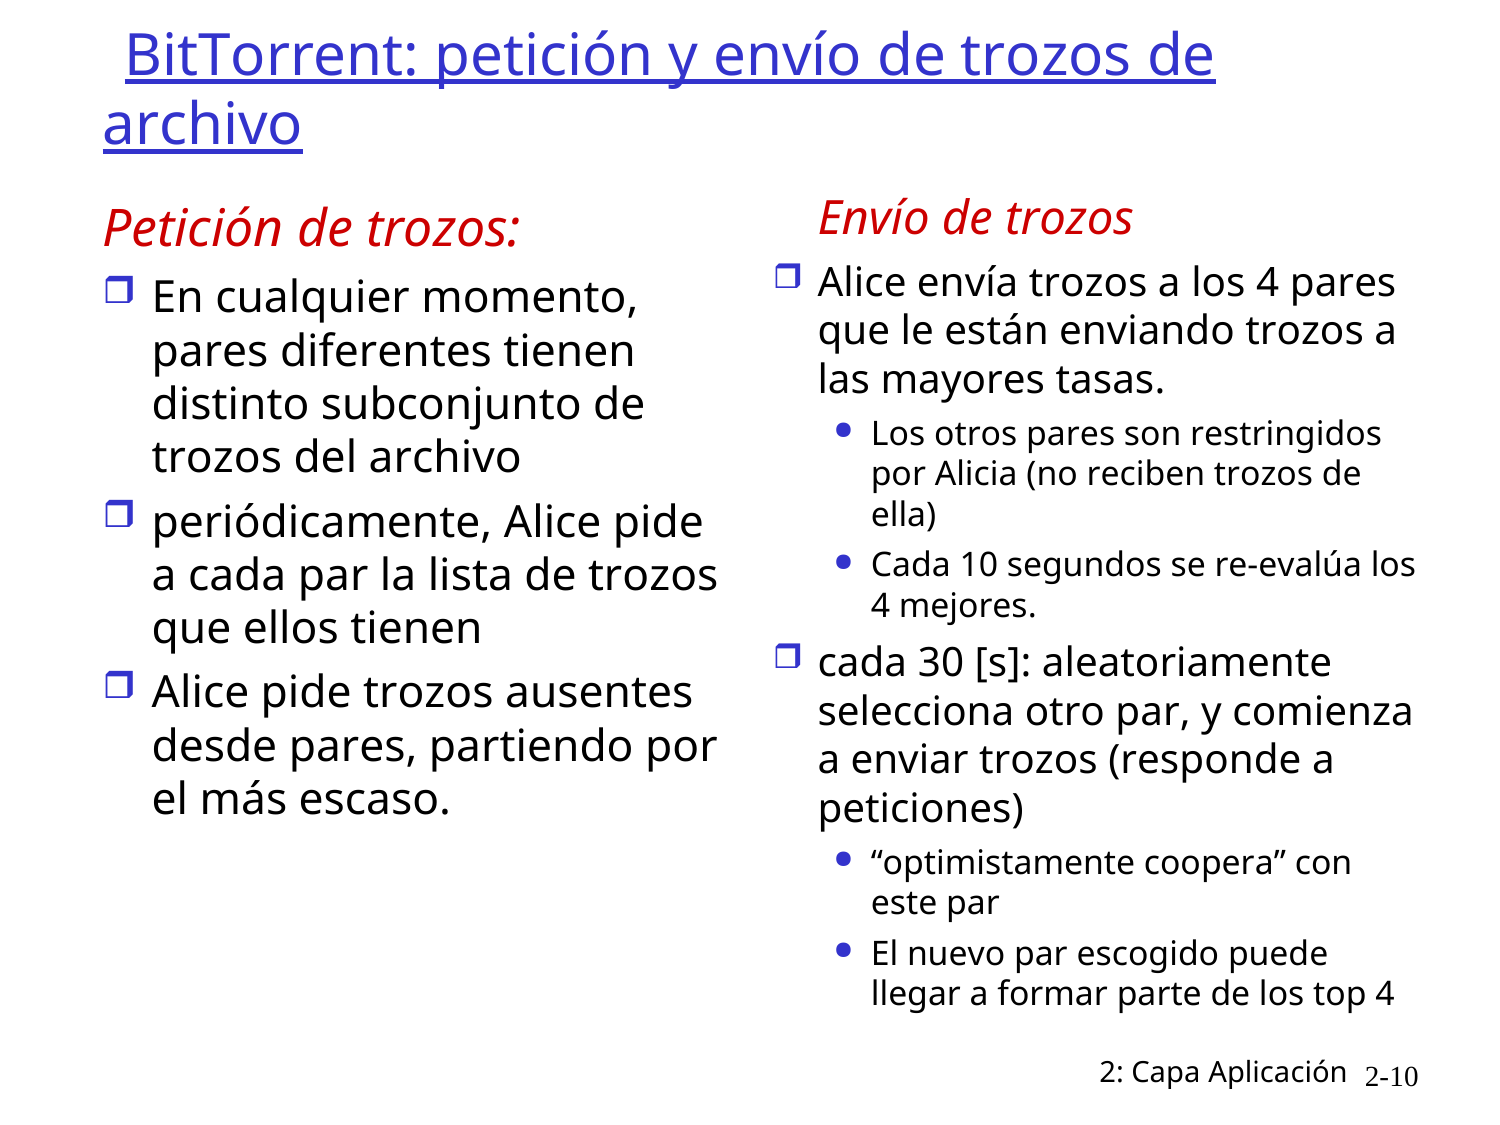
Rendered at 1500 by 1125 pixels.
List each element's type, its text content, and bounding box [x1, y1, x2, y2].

list Envío de trozos Alice envía trozos a los 4 pares que le están enviando trozos a las mayores tasas. Los otros pares son restringidos por Alicia (no reciben trozos de ella) Cada 10 segundos se re-evalúa los 4 mejores. cada 30 [s]: aleatoriamente selecciona otro par, y comienza a enviar trozos (responde a peticiones) “optimistamente coopera” con este par El nuevo par escogido puede llegar a formar parte de los top 4 [772, 187, 1426, 1013]
title BitTorrent: petición y envío de trozos de archivo [87, 23, 1426, 150]
list Petición de trozos: En cualquier momento, pares diferentes tienen distinto subconjunto de trozos del archivo periódicamente, Alice pide a cada par la lista de trozos que ellos tienen Alice pide trozos ausentes desde pares, partiendo por el más escaso. [87, 187, 741, 841]
